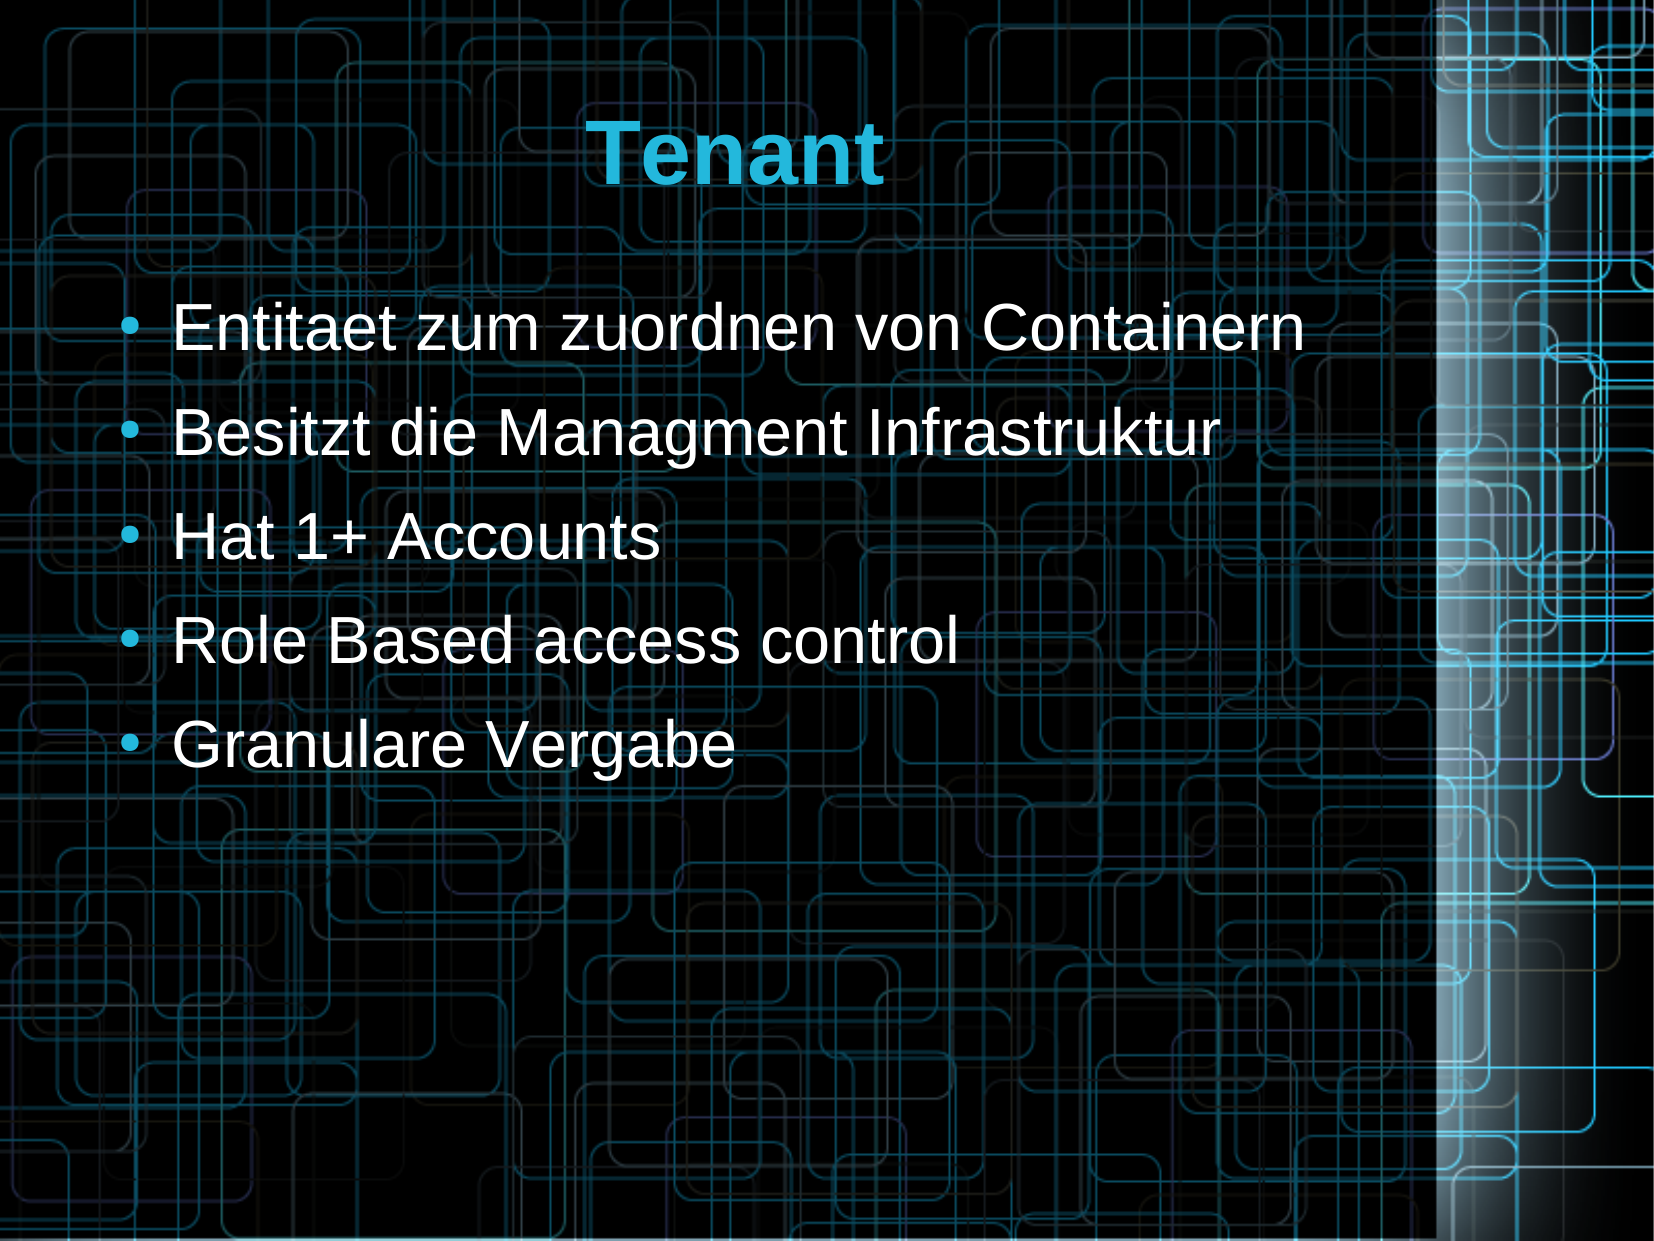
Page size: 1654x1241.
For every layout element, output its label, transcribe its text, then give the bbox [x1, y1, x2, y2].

title Tenant [82, 49, 1388, 257]
list Entitaet zum zuordnen von Containern Besitzt die Managment Infrastruktur Hat 1+ Accounts Role Based access control Granulare Vergabe [82, 290, 1388, 1010]
picture [0, 0, 1654, 1241]
